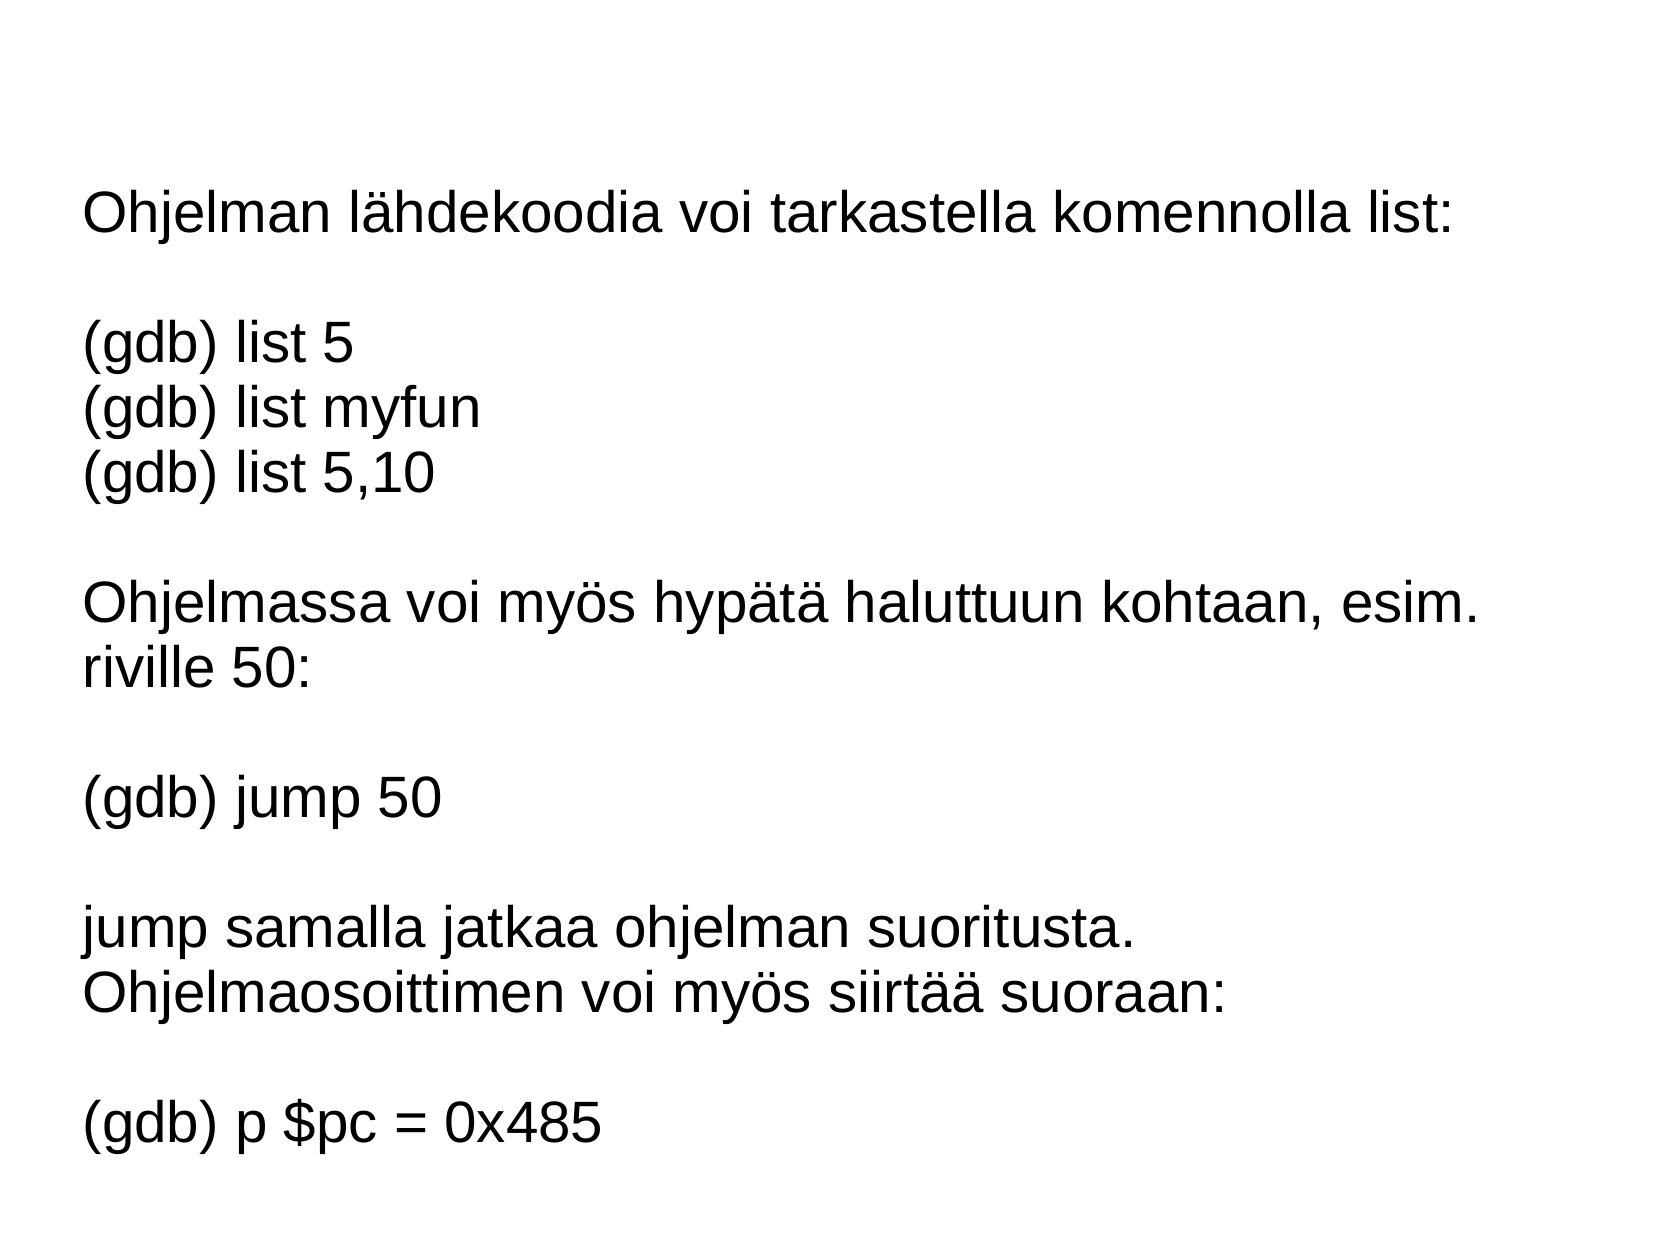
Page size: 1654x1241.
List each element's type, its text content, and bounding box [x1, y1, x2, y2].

text_box Ohjelman lähdekoodia voi tarkastella komennolla list: (gdb) list 5 (gdb) list myfun (gdb) list 5,10 Ohjelmassa voi myös hypätä haluttuun kohtaan, esim. riville 50: (gdb) jump 50 jump samalla jatkaa ohjelman suoritusta. Ohjelmaosoittimen voi myös siirtää suoraan: (gdb) p $pc = 0x485 [82, 179, 1571, 1220]
